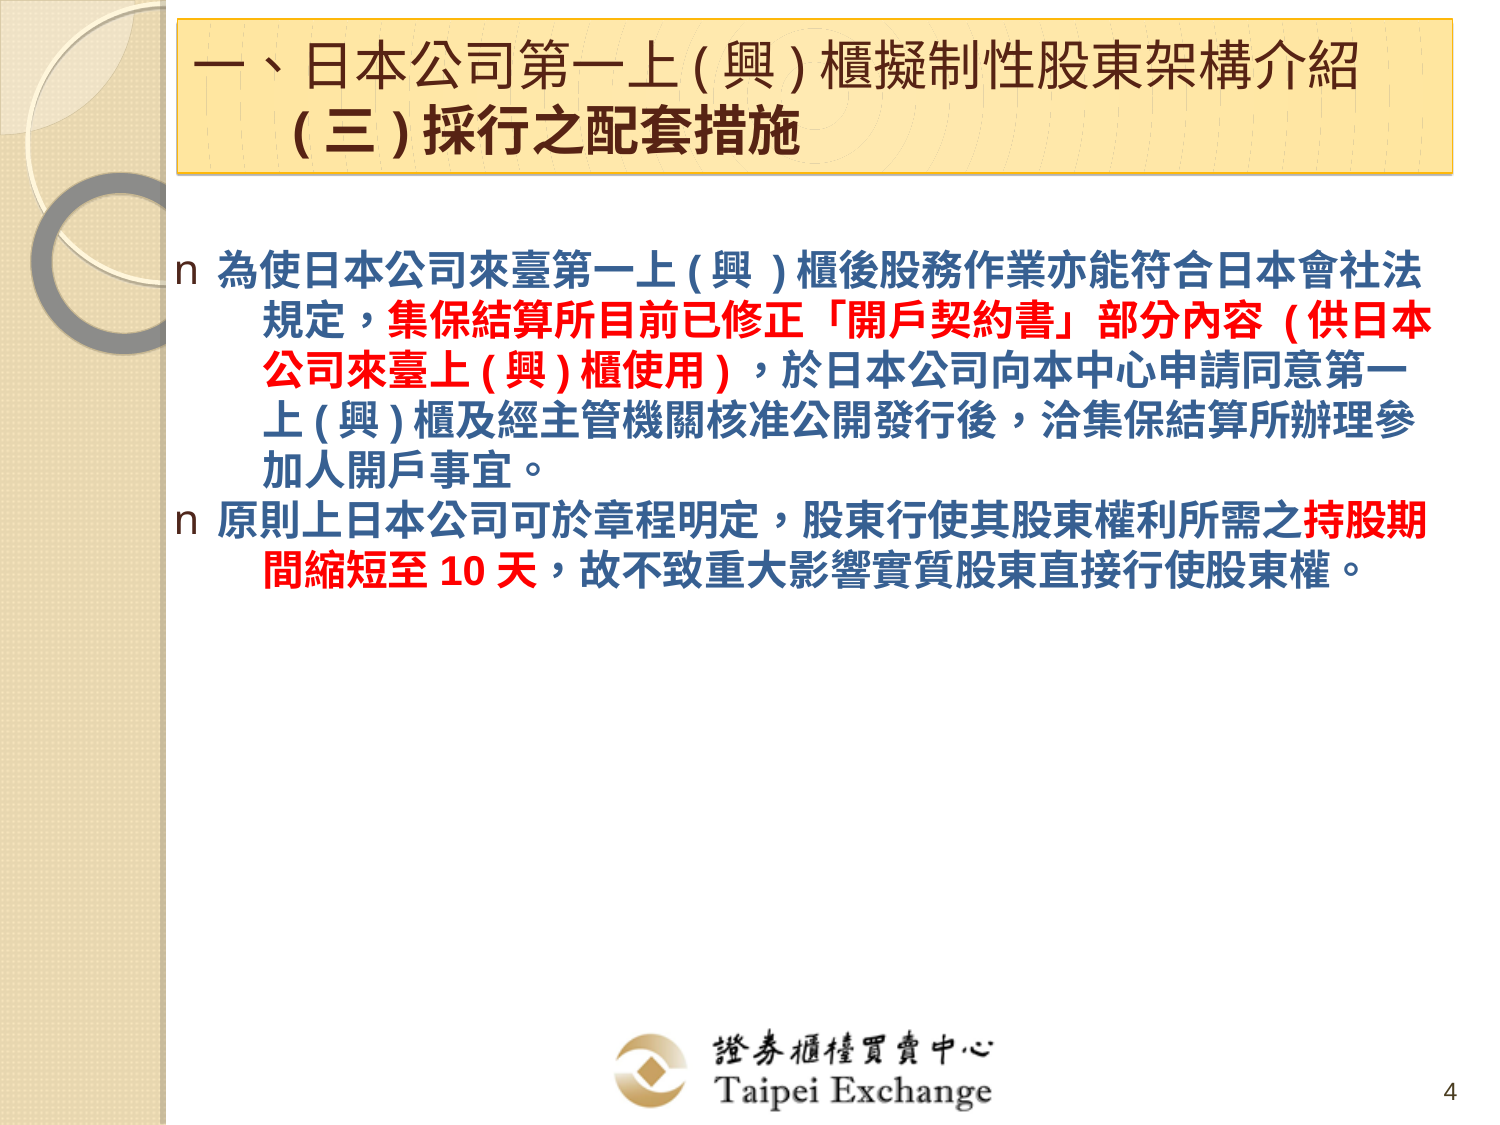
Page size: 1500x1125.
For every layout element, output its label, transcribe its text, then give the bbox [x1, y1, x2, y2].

title 一、日本公司第一上(興)櫃擬制性股東架構介紹 (三)採行之配套措施 [177, 19, 1453, 173]
text_box 4 [1413, 1034, 1489, 1113]
text_box 為使日本公司來臺第一上(興 )櫃後股務作業亦能符合日本會社法規定，集保結算所目前已修正「開戶契約書」部分內容 (供日本公司來臺上(興)櫃使用)，於日本公司向本中心申請同意第一上(興)櫃及經主管機關核准公開發行後，洽集保結算所辦理參加人開戶事宜。 原則上日本公司可於章程明定，股東行使其股東權利所需之持股期間縮短至10天，故不致重大影響實質股東直接行使股東權。 [173, 243, 1436, 547]
